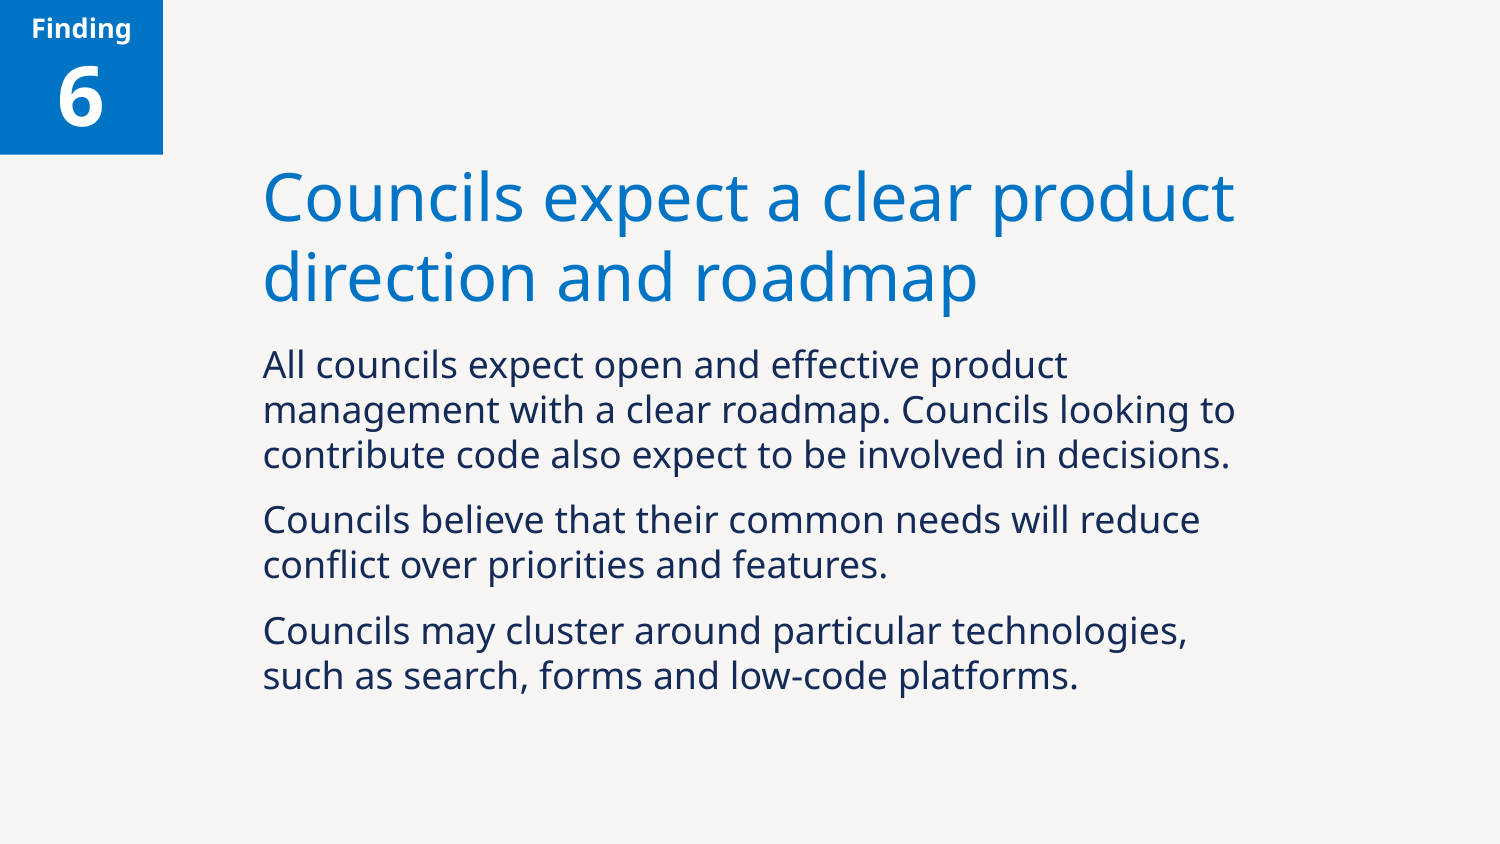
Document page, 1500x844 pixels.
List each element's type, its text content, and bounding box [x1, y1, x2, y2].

subtitle All councils expect open and effective product management with a clear roadmap. Councils looking to contribute code also expect to be involved in decisions. Councils believe that their common needs will reduce conflict over priorities and features. Councils may cluster around particular technologies, such as search, forms and low-code platforms. [262, 340, 1282, 687]
text_box Finding 6 [0, 0, 163, 155]
title Councils expect a clear product direction and roadmap [262, 154, 1324, 320]
